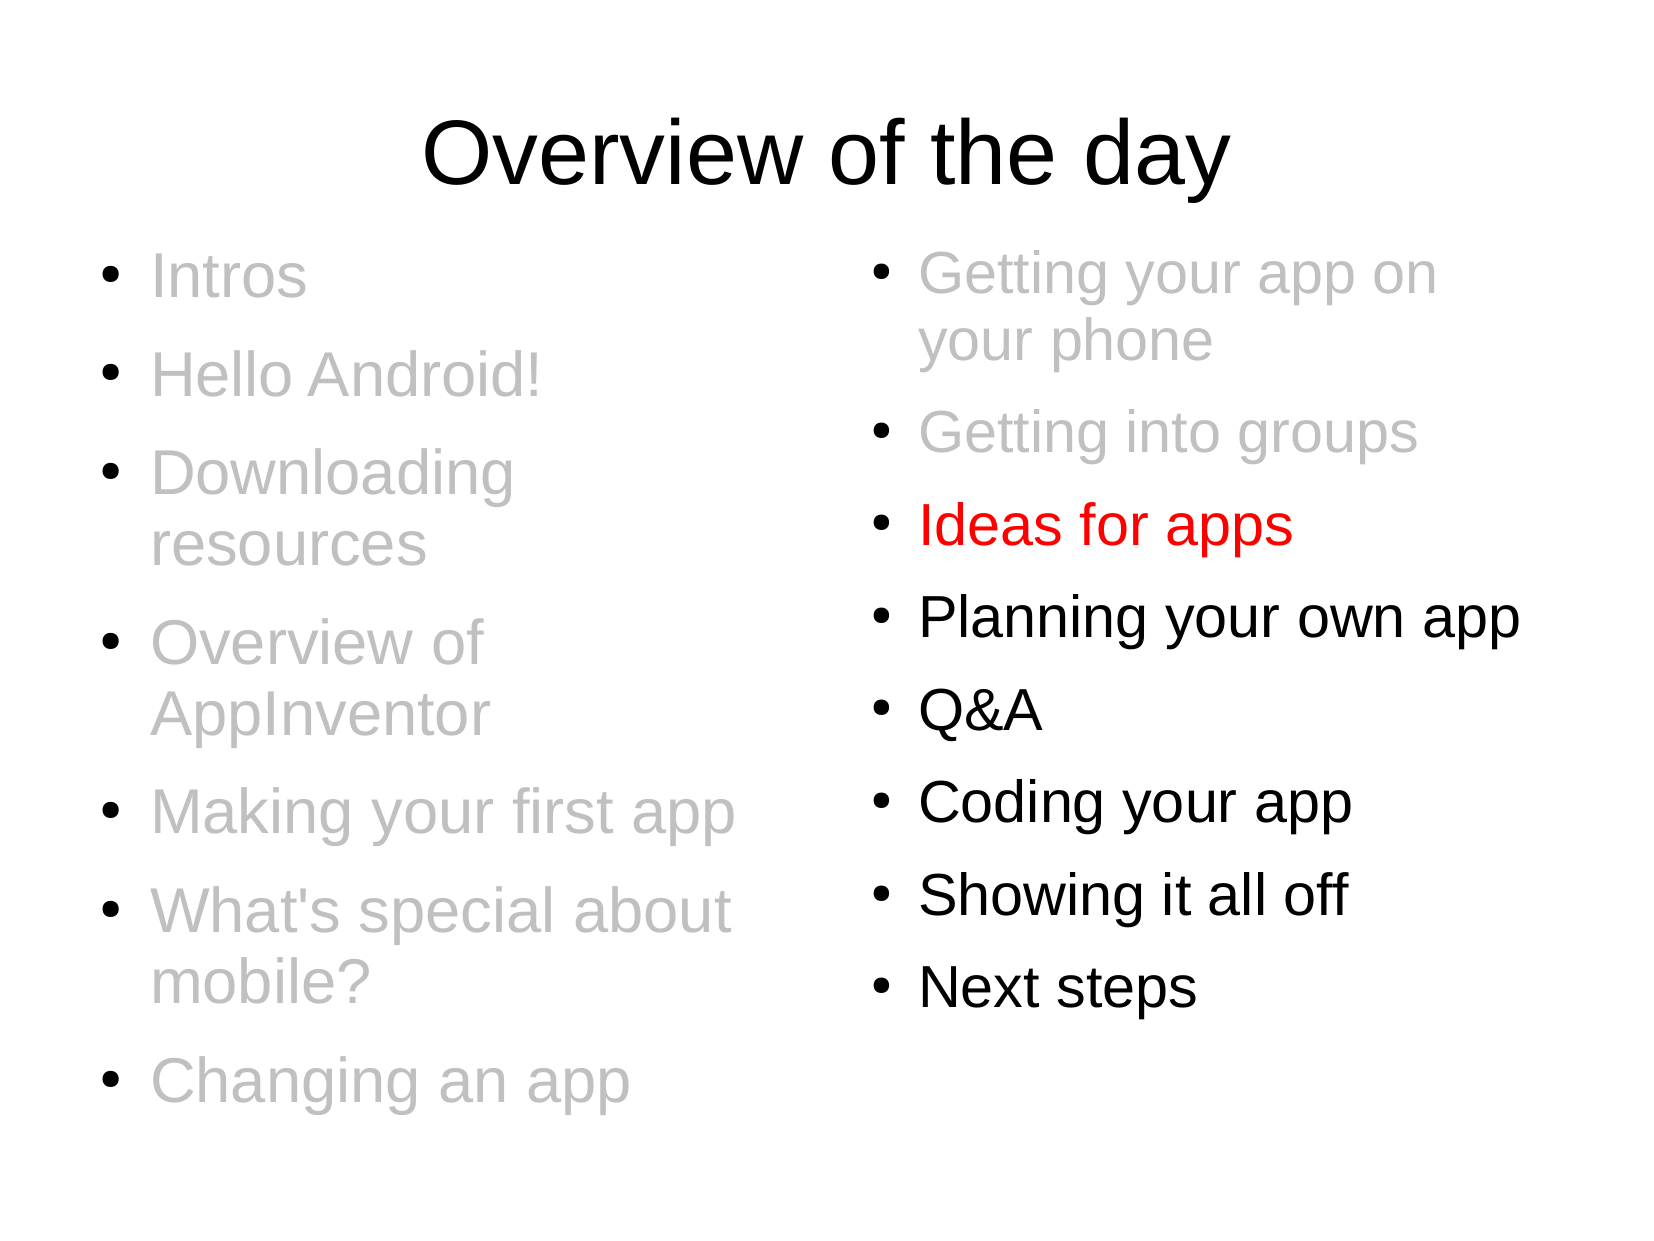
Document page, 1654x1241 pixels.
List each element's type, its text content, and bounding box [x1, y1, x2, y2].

list Getting your app on your phone Getting into groups Ideas for apps Planning your own app Q&A Coding your app Showing it all off Next steps [855, 240, 1566, 1025]
list Intros Hello Android! Downloading resources Overview of AppInventor Making your first app What's special about mobile? Changing an app [82, 240, 793, 1126]
title Overview of the day [82, 49, 1571, 257]
